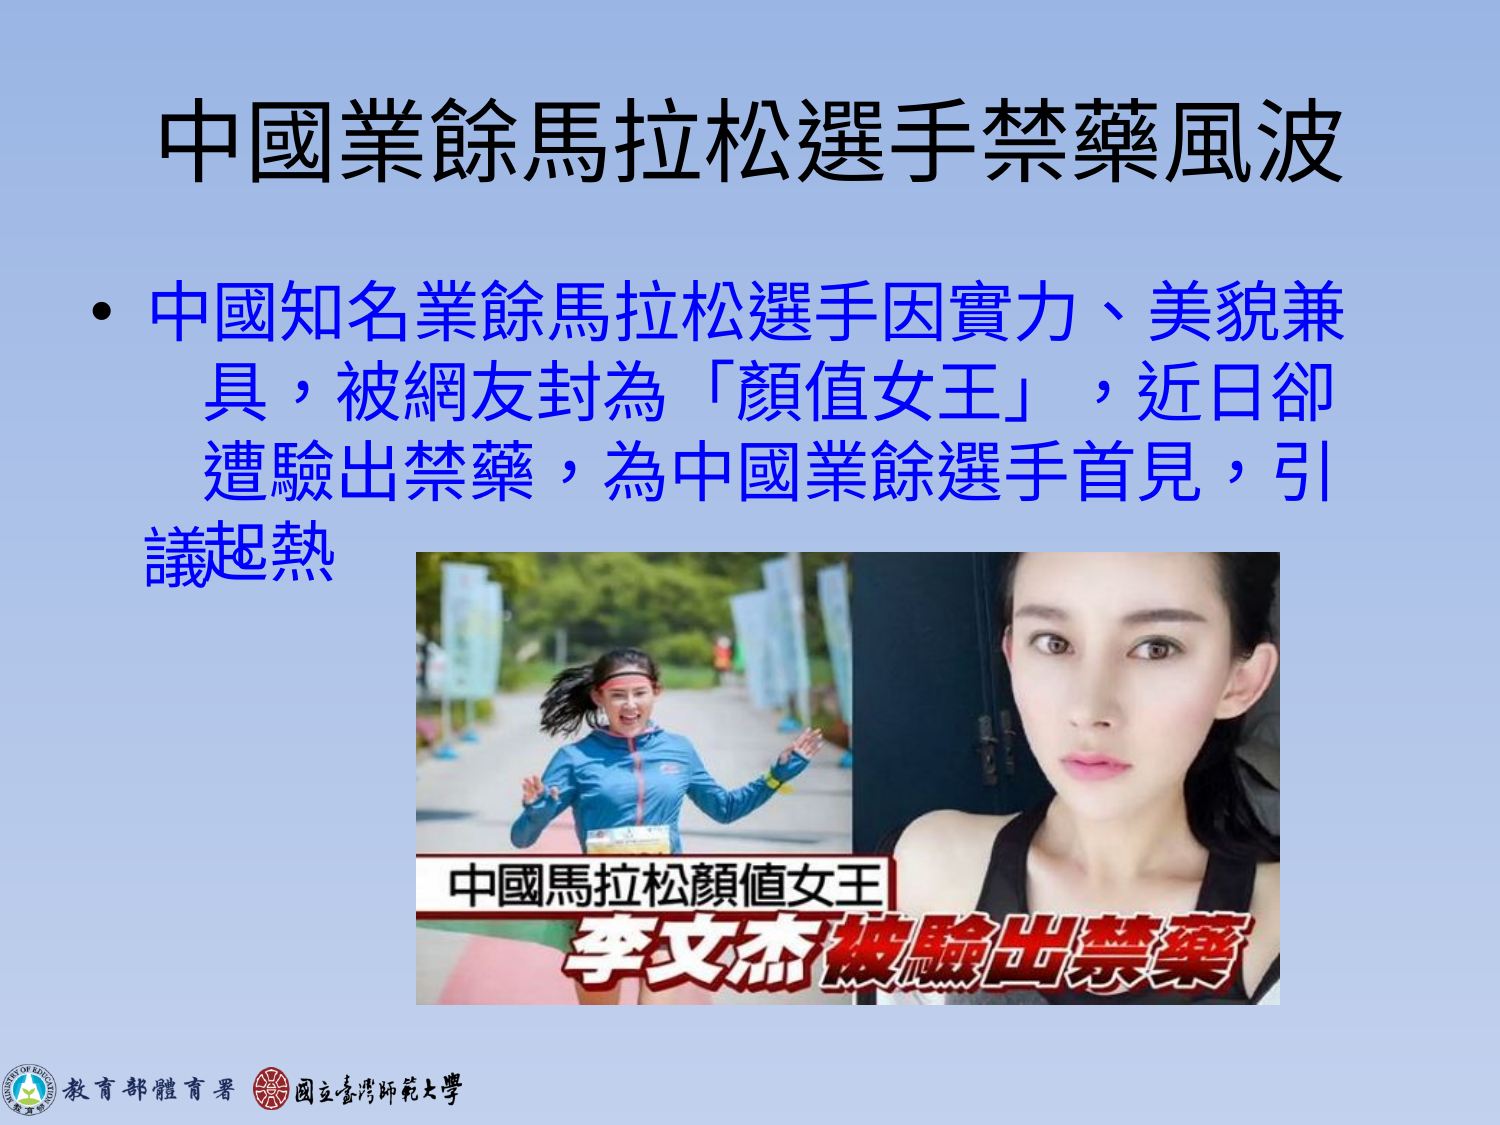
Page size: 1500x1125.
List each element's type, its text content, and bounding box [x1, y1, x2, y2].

title 中國業餘馬拉松選手禁藥風波 [75, 45, 1426, 233]
text_box 議。 [127, 508, 610, 1125]
picture [610, 552, 1280, 1005]
list 中國知名業餘馬拉松選手因實力、美貌兼具，被網友封為「顏值女王」，近日卻遭驗出禁藥，為中國業餘選手首見，引起熱 [75, 262, 1404, 1005]
